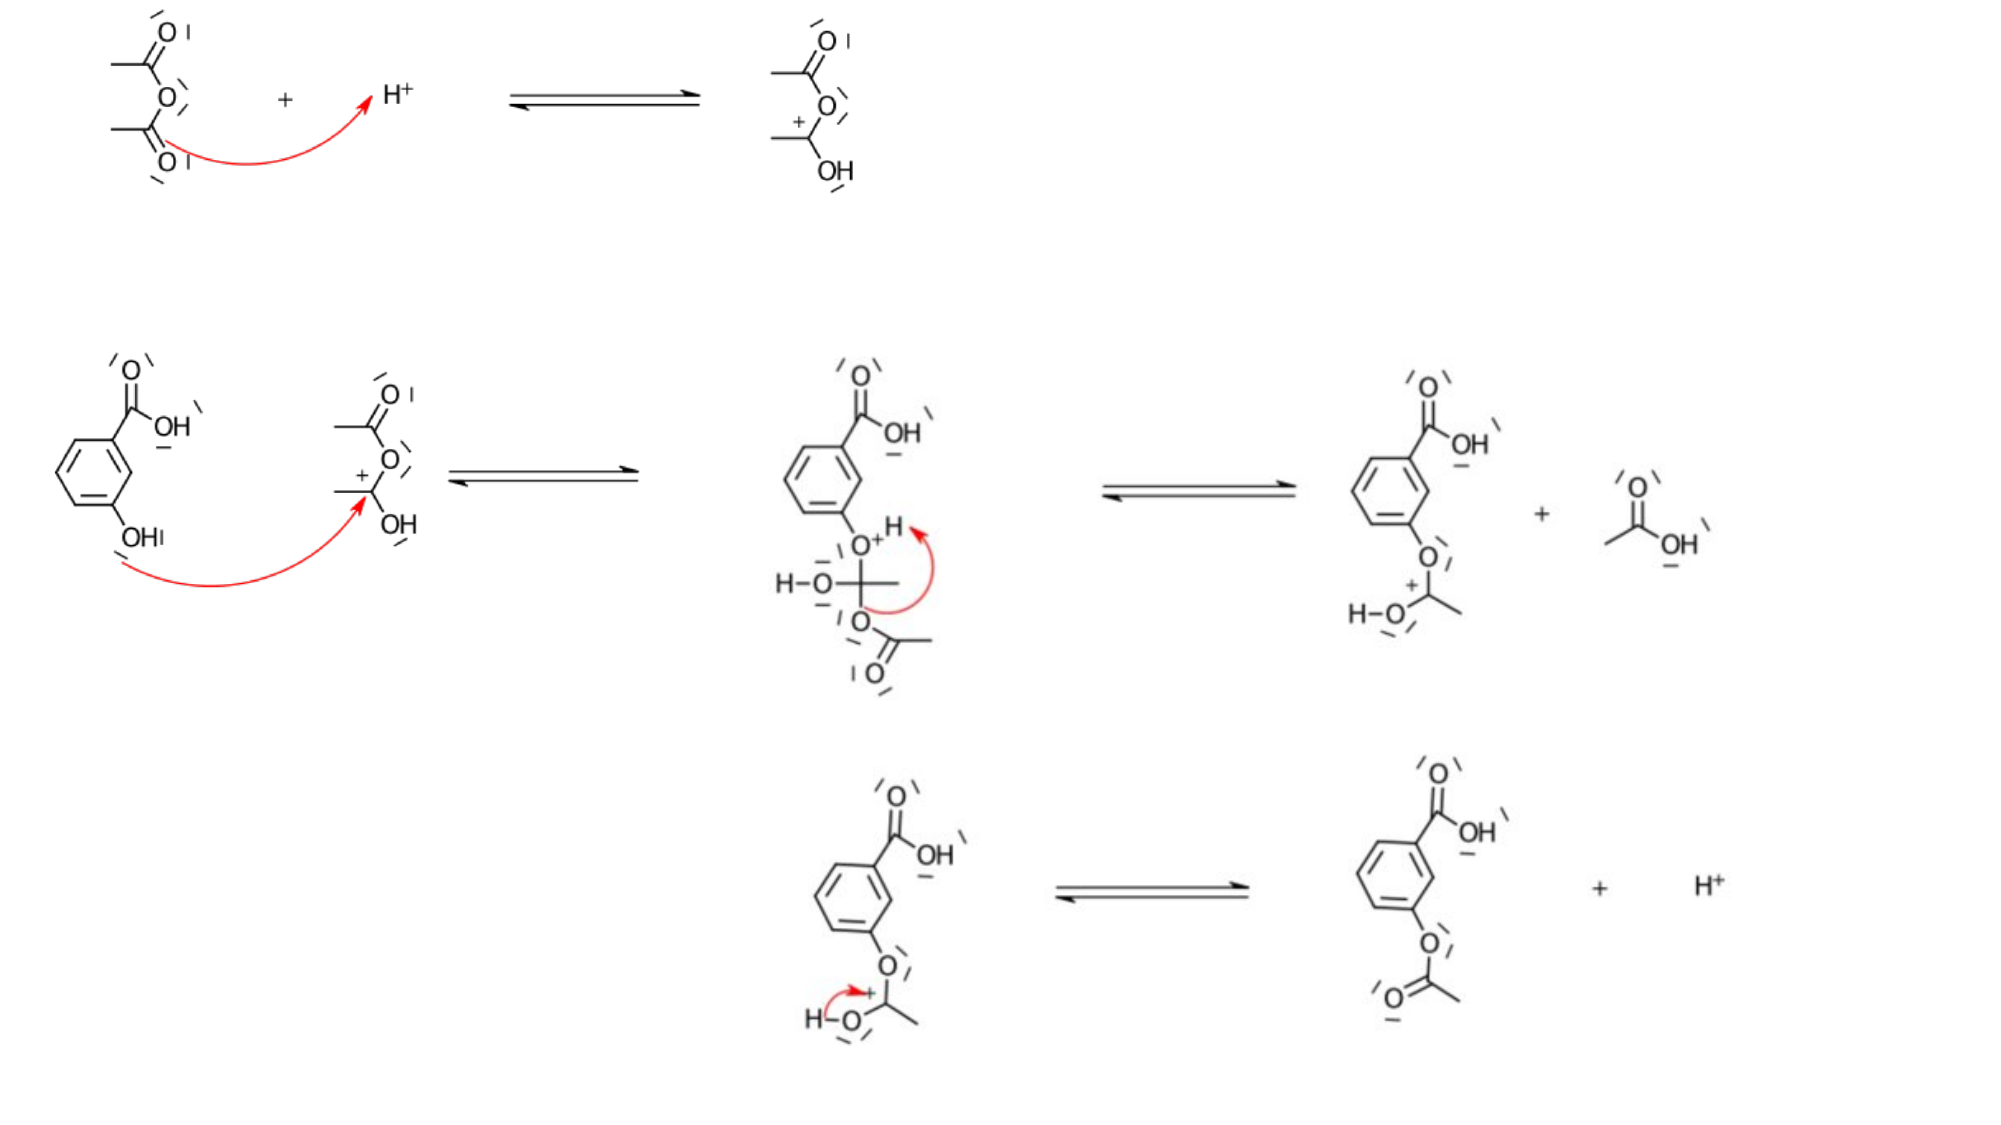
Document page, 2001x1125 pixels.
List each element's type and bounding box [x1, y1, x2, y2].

picture [0, 6, 1771, 1046]
